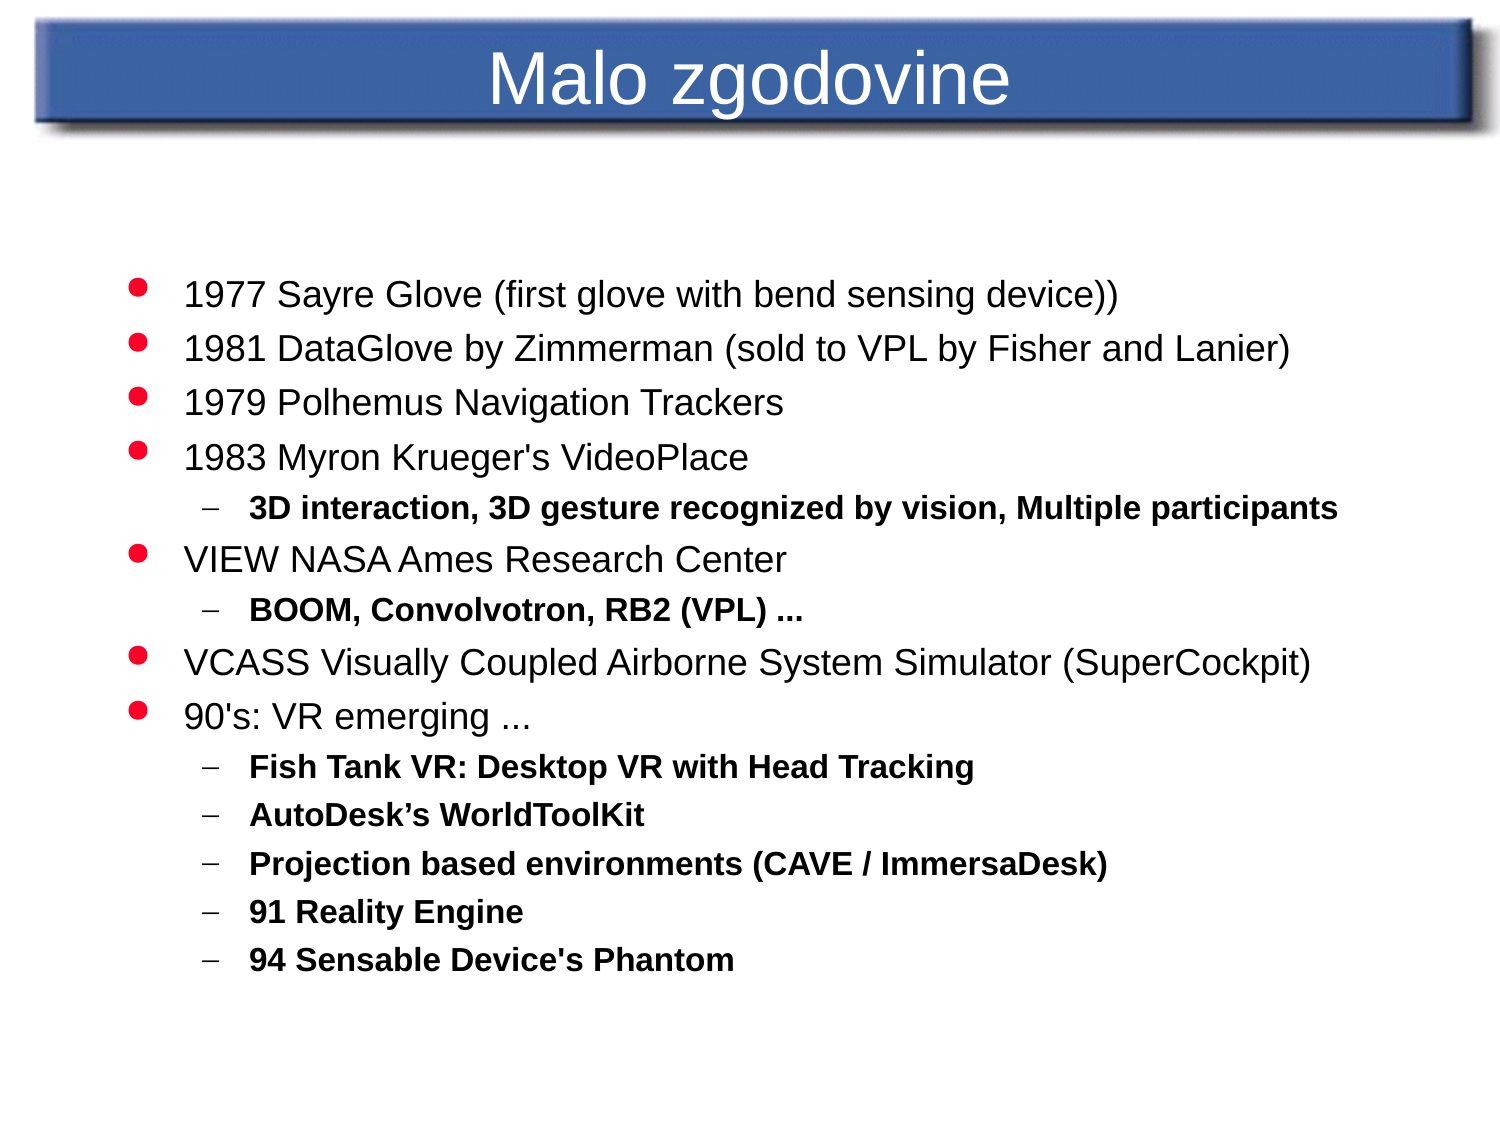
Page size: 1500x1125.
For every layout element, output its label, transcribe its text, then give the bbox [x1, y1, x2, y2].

title Malo zgodovine [112, 0, 1388, 149]
list 1977 Sayre Glove (first glove with bend sensing device)) 1981 DataGlove by Zimmerman (sold to VPL by Fisher and Lanier) 1979 Polhemus Navigation Trackers 1983 Myron Krueger's VideoPlace 3D interaction, 3D gesture recognized by vision, Multiple participants VIEW NASA Ames Research Center BOOM, Convolvotron, RB2 (VPL) ... VCASS Visually Coupled Airborne System Simulator (SuperCockpit) 90's: VR emerging ... Fish Tank VR: Desktop VR with Head Tracking AutoDesk’s WorldToolKit Projection based environments (CAVE / ImmersaDesk) 91 Reality Engine 94 Sensable Device's Phantom [112, 262, 1463, 1038]
picture [33, 15, 112, 142]
picture [1388, 15, 1500, 142]
